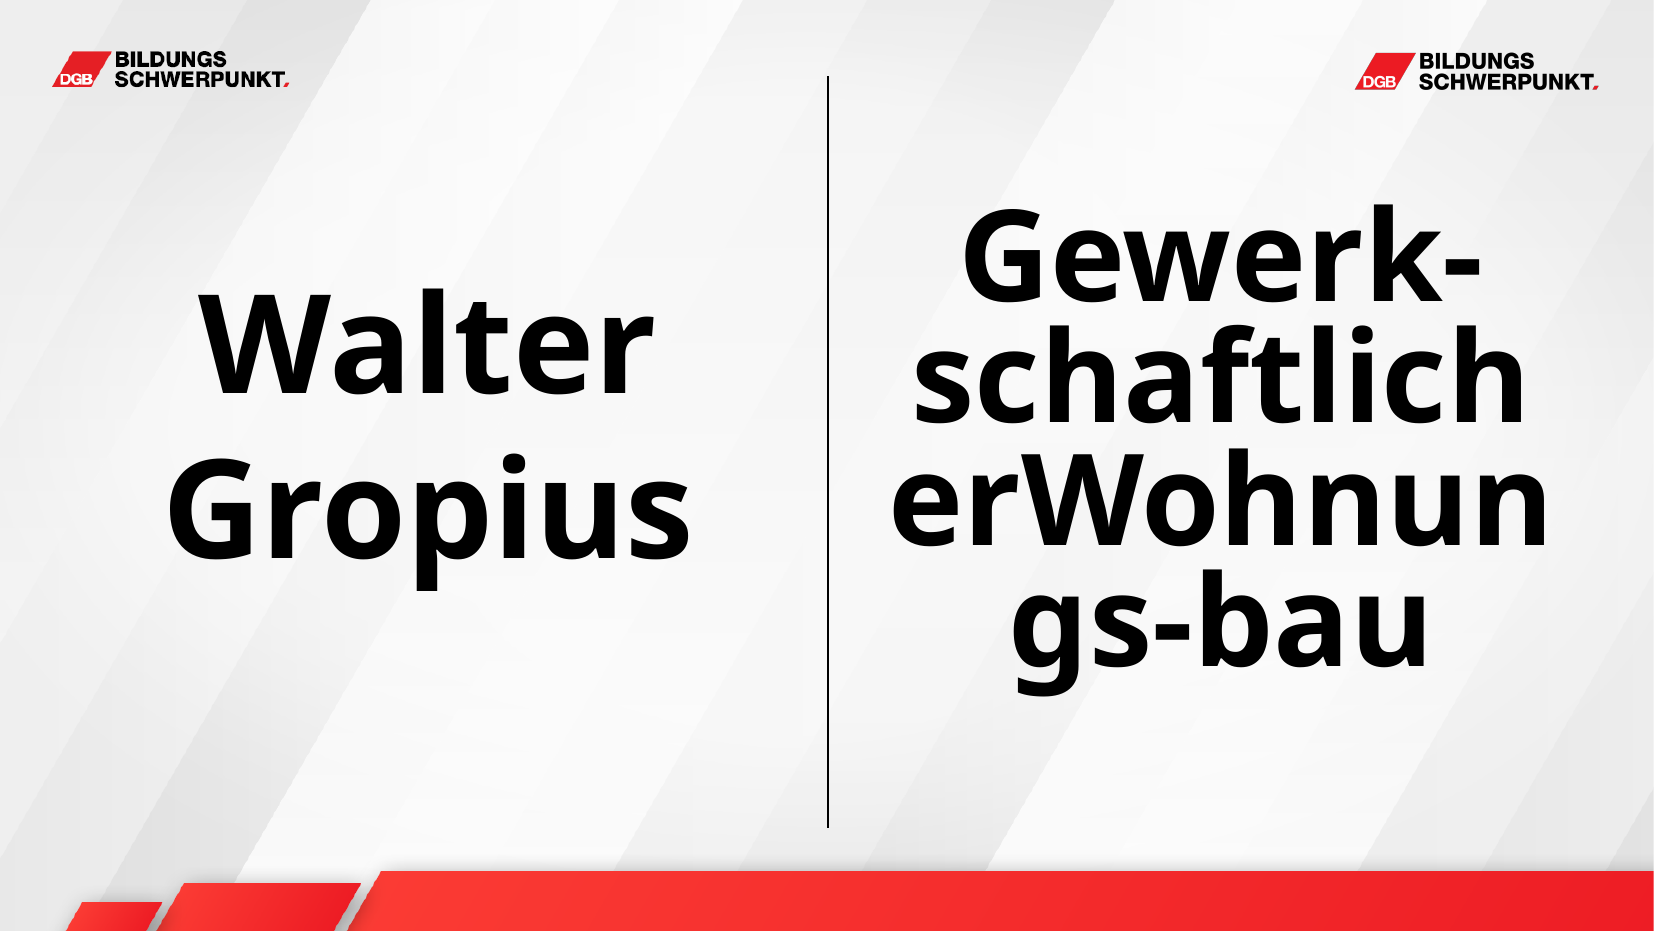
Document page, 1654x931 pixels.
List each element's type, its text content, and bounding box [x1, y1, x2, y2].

picture [1354, 52, 1599, 90]
text_box Gewerk-schaftlicherWohnungs-bau [885, 203, 1557, 745]
list Walter Gropius [92, 256, 764, 744]
